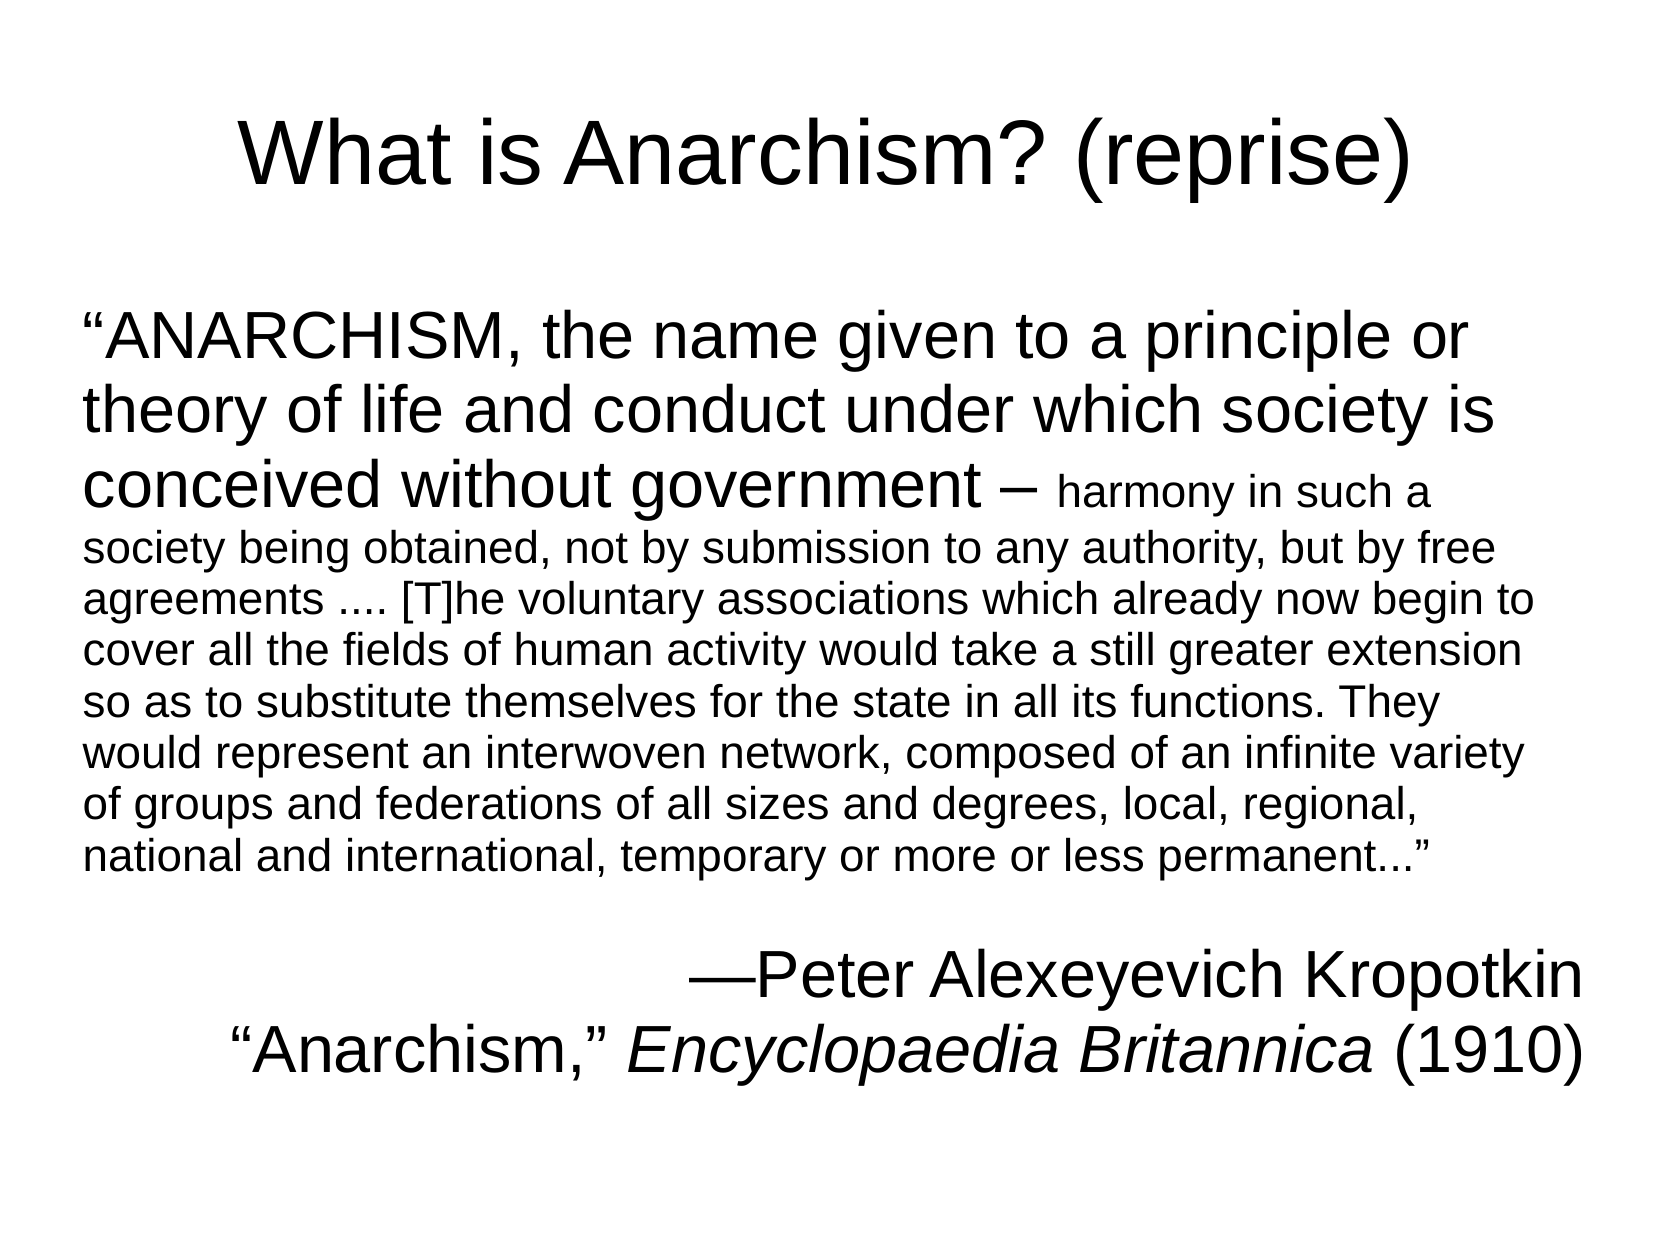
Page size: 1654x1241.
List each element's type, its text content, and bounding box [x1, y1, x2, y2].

subtitle “ANARCHISM, the name given to a principle or theory of life and conduct under which society is conceived without government – harmony in such a society being obtained, not by submission to any authority, but by free agreements .... [T]he voluntary associations which already now begin to cover all the fields of human activity would take a still greater extension so as to substitute themselves for the state in all its functions. They would represent an interwoven network, composed of an infinite variety of groups and federations of all sizes and degrees, local, regional, national and international, temporary or more or less permanent...” [82, 297, 1571, 901]
title What is Anarchism? (reprise) [82, 56, 1571, 250]
text_box —Peter Alexeyevich Kropotkin “Anarchism,” Encyclopaedia Britannica (1910) [97, 937, 1586, 1163]
